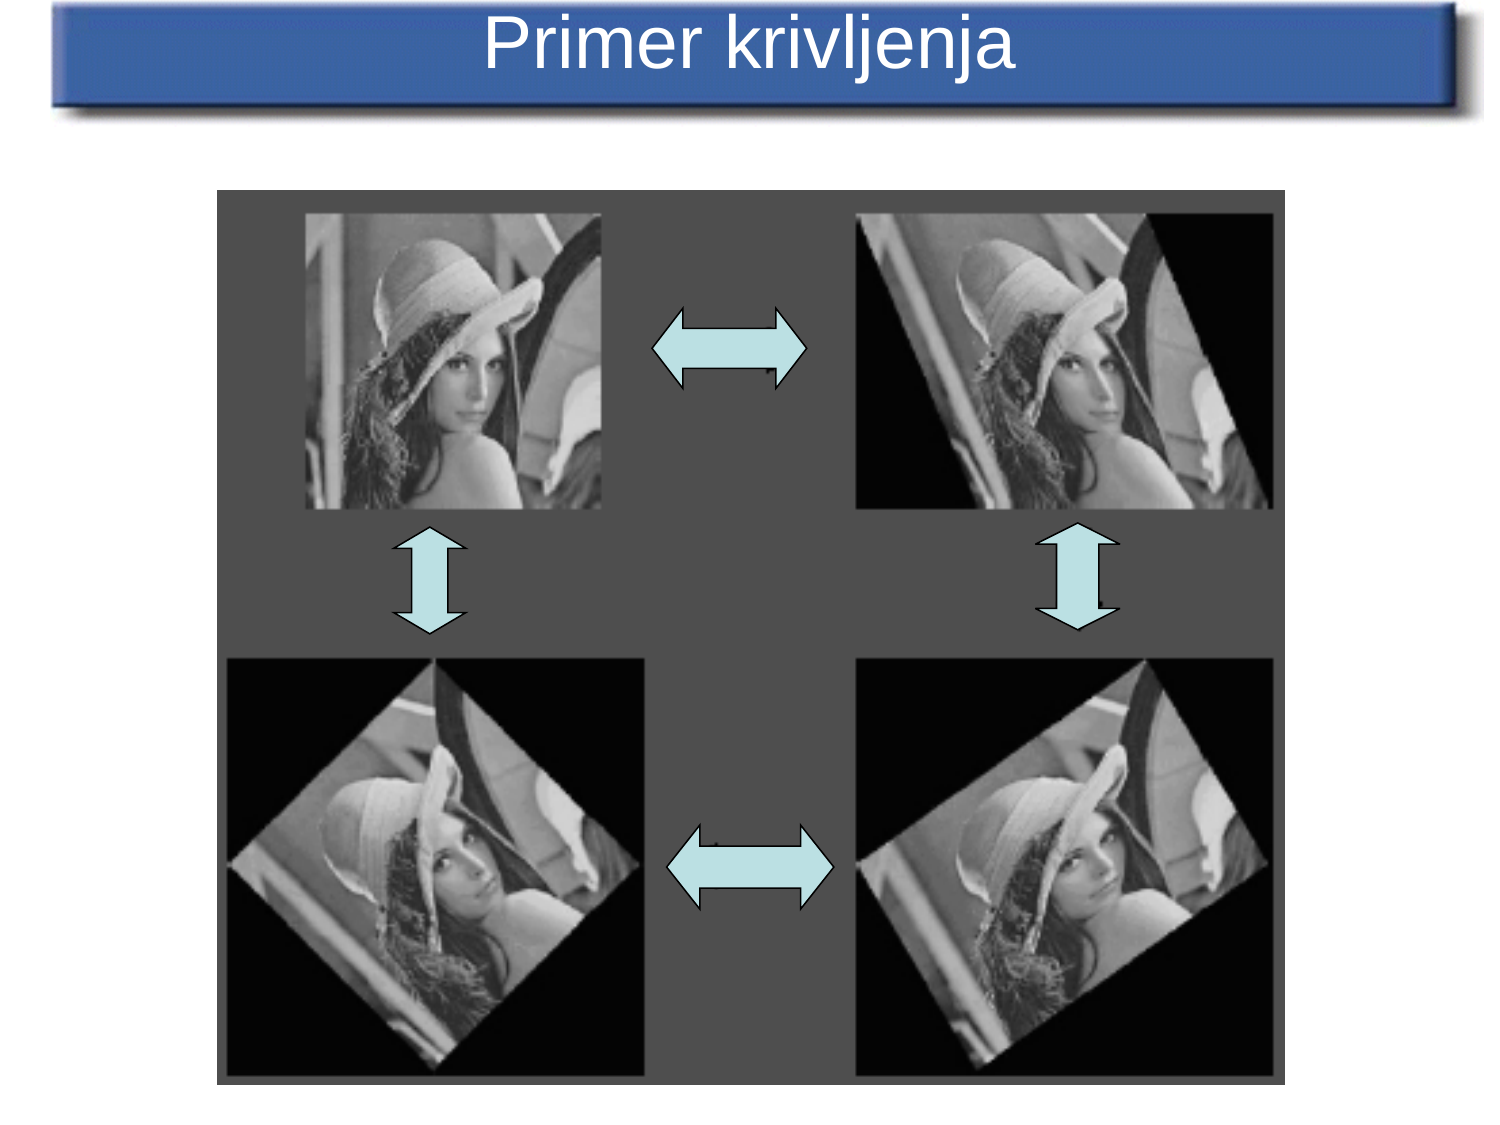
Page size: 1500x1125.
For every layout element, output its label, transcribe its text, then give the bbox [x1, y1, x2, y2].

picture [50, 0, 1484, 127]
text_box [1035, 522, 1121, 630]
text_box [666, 825, 834, 910]
title Primer krivljenja [112, 0, 1388, 91]
text_box [652, 308, 807, 389]
picture [217, 190, 1285, 1085]
text_box [393, 527, 466, 634]
